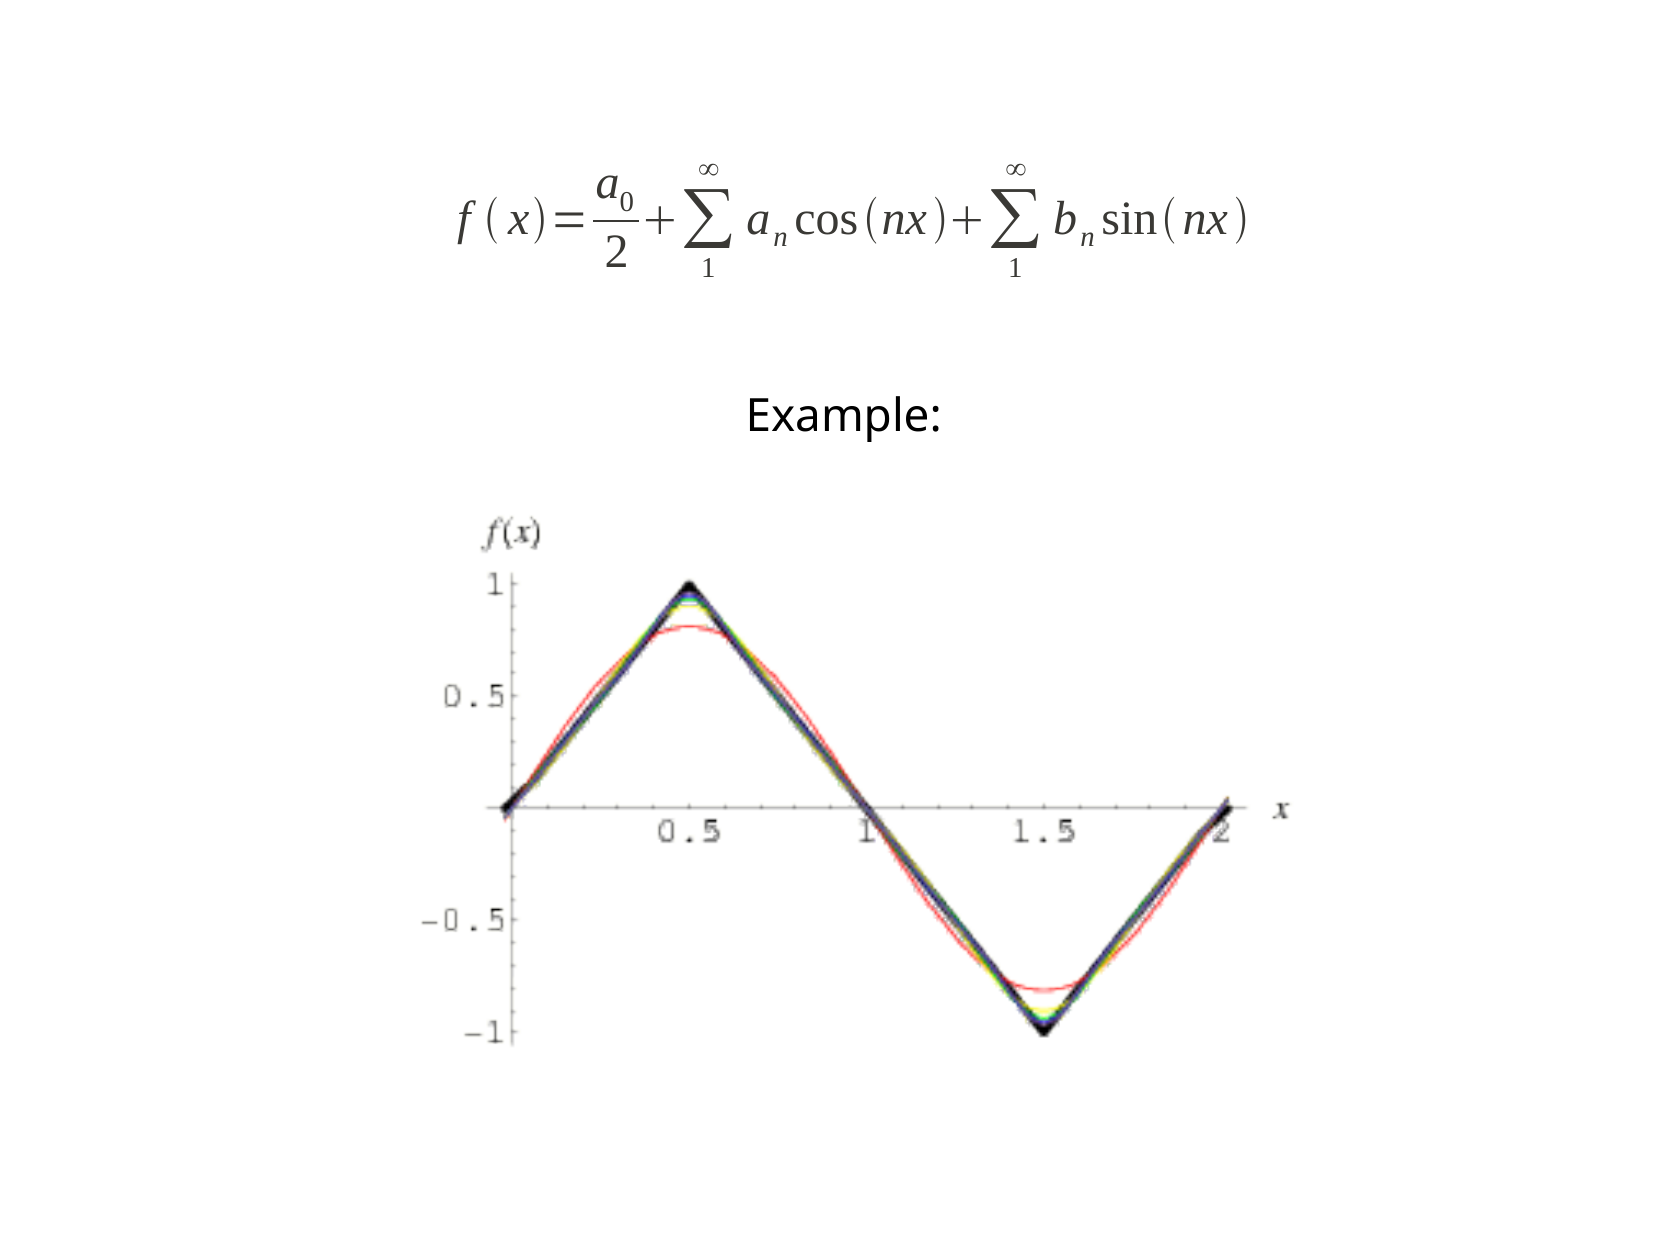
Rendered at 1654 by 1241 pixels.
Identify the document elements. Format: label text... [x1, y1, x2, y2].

text_box Example: [187, 375, 1501, 454]
chart [432, 153, 1260, 284]
picture [416, 504, 1303, 1054]
